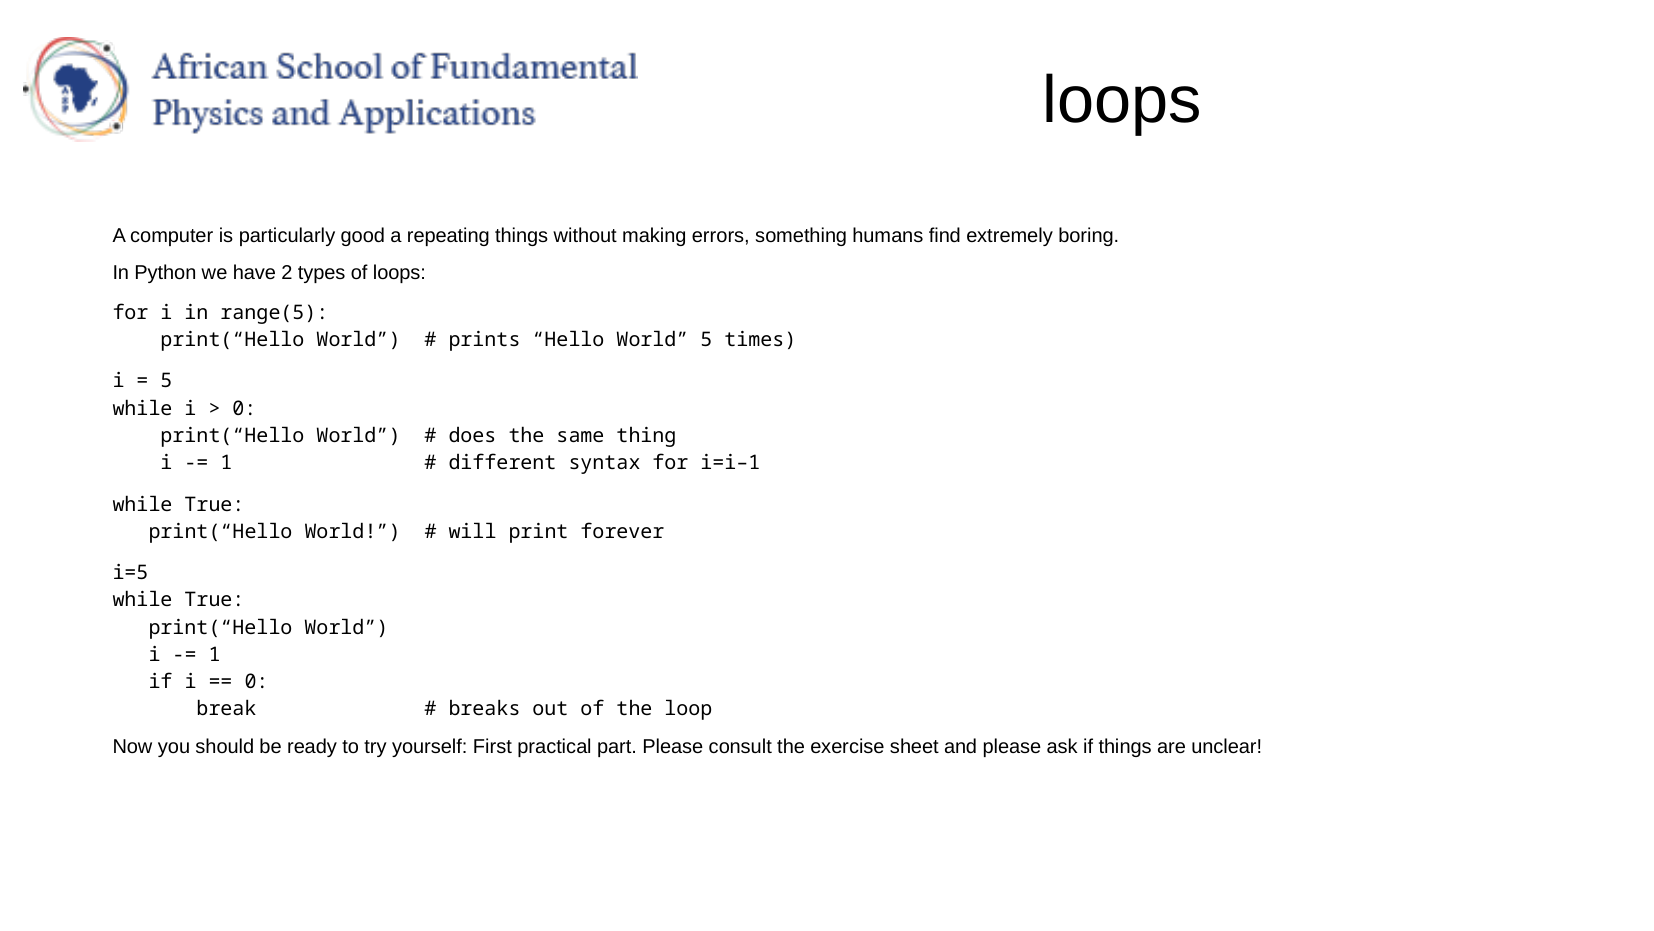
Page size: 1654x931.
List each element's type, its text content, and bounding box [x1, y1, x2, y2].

list A computer is particularly good a repeating things without making errors, something humans find extremely boring. In Python we have 2 types of loops: for i in range(5): print(“Hello World”) # prints “Hello World” 5 times) i = 5 while i > 0: print(“Hello World”) # does the same thing i -= 1 # different syntax for i=i–1 while True: print(“Hello World!”) # will print forever i=5 while True: print(“Hello World”) i -= 1 if i == 0: break # breaks out of the loop Now you should be ready to try yourself: First practical part. Please consult the exercise sheet and please ask if things are unclear! [112, 225, 1601, 765]
picture [23, 37, 635, 142]
title loops [635, 21, 1610, 177]
